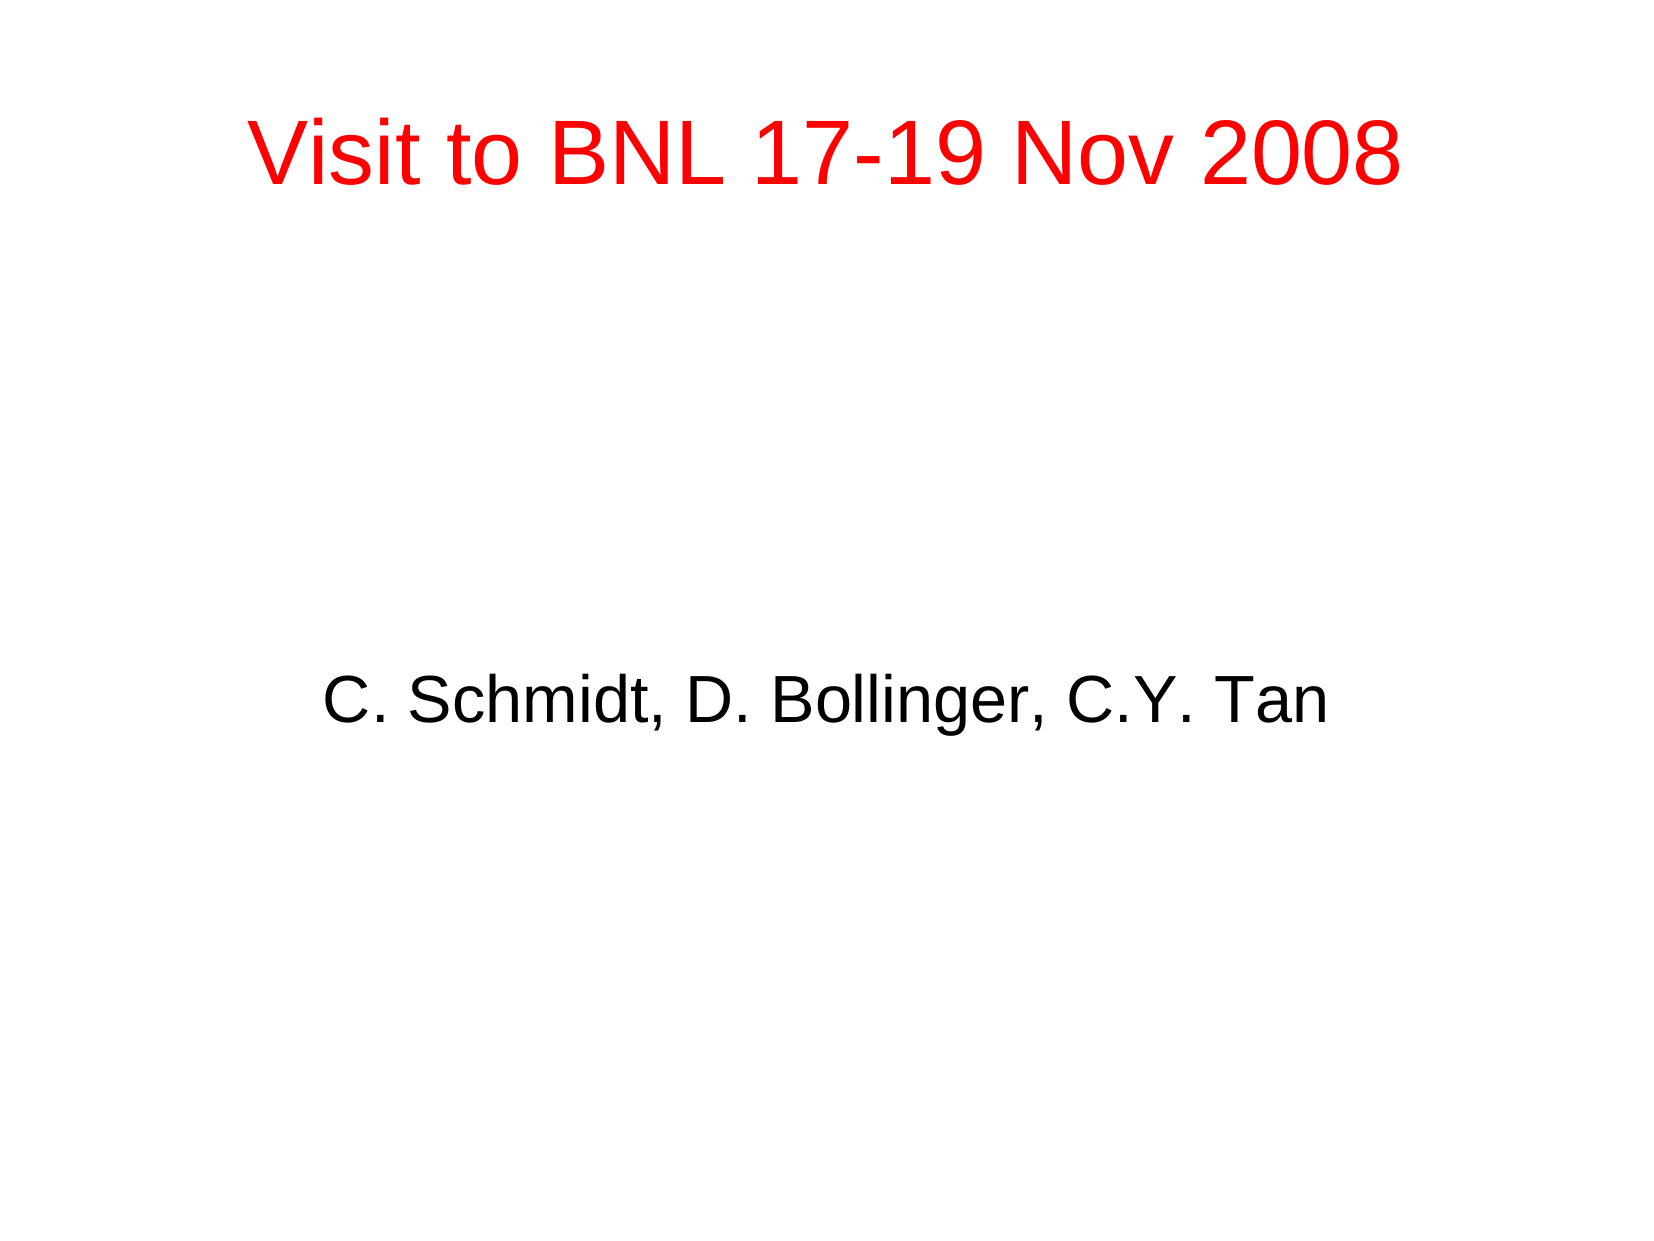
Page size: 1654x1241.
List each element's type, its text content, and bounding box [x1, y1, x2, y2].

text_box C. Schmidt, D. Bollinger, C.Y. Tan [82, 297, 1571, 1102]
title Visit to BNL 17-19 Nov 2008 [82, 49, 1571, 257]
